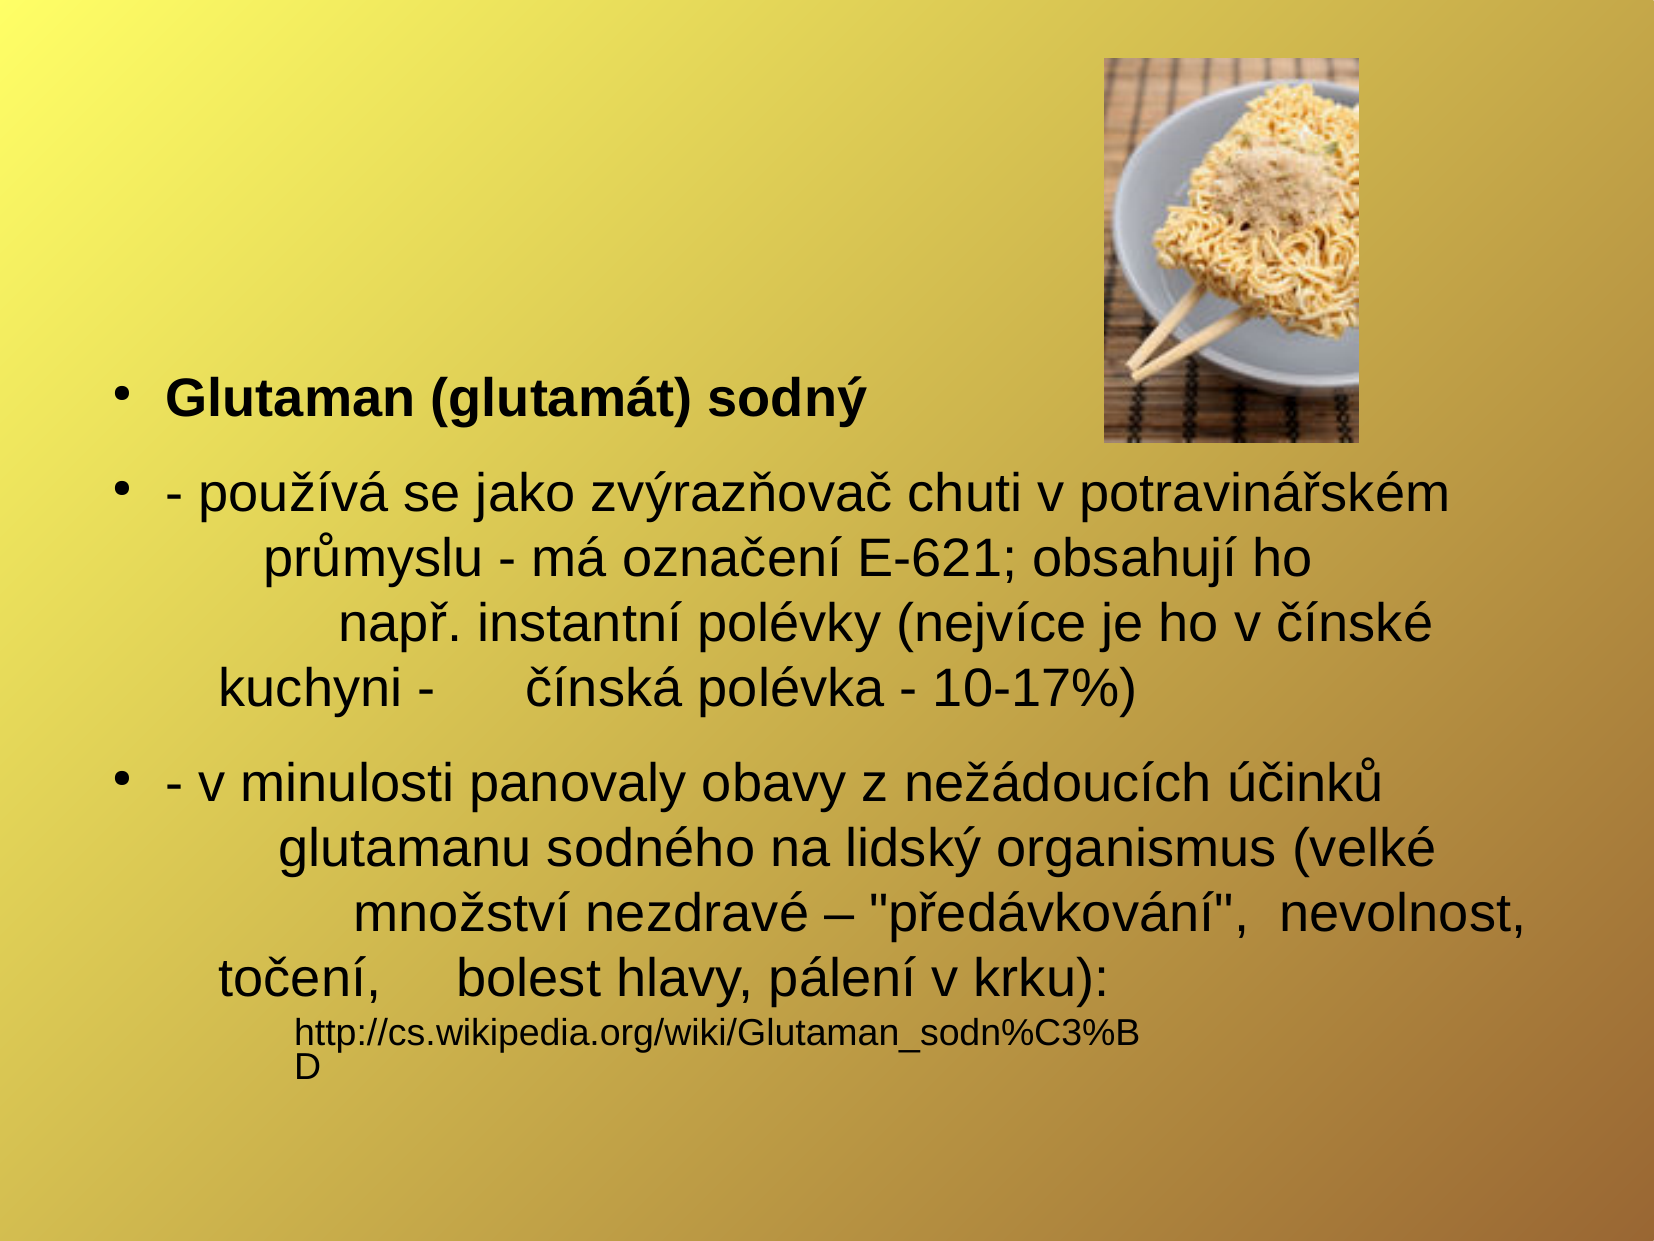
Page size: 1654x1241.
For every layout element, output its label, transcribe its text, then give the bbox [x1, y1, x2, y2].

picture [1104, 59, 1359, 443]
list Glutaman (glutamát) sodný - používá se jako zvýrazňovač chuti v potravinářském průmyslu - má označení E-621; obsahují ho např. instantní polévky (nejvíce je ho v čínské kuchyni - čínská polévka - 10-17%) - v minulosti panovaly obavy z nežádoucích účinků glutamanu sodného na lidský organismus (velké množství nezdravé – "předávkování", nevolnost, točení, bolest hlavy, pálení v krku): [76, 362, 1565, 1182]
text_box http://cs.wikipedia.org/wiki/Glutaman_sodn%C3%BD [279, 1003, 1182, 1103]
